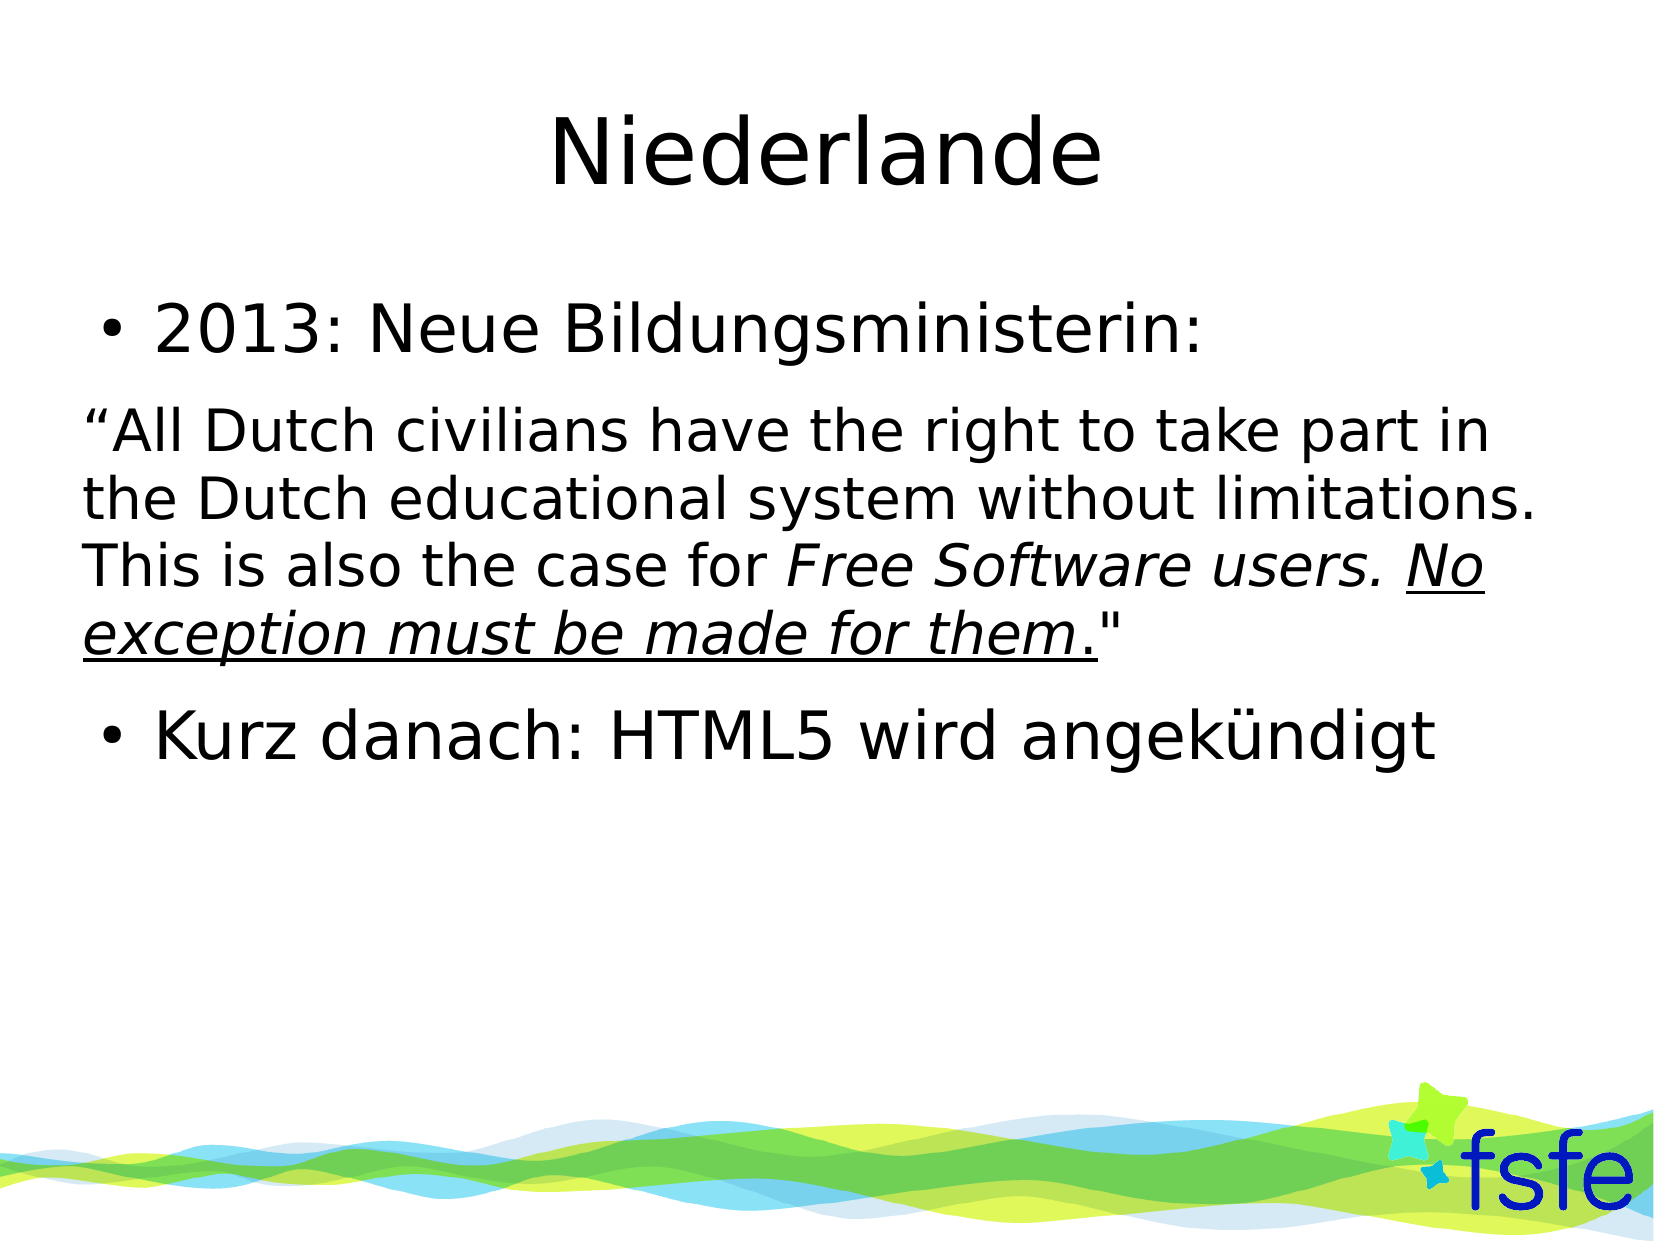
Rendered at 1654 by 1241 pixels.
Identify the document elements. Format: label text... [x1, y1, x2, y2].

picture [0, 1081, 1654, 1241]
title Niederlande [82, 49, 1571, 257]
list 2013: Neue Bildungsministerin: “All Dutch civilians have the right to take part in the Dutch educational system without limitations. This is also the case for Free Software users. No exception must be made for them." Kurz danach: HTML5 wird angekündigt [82, 290, 1571, 1010]
